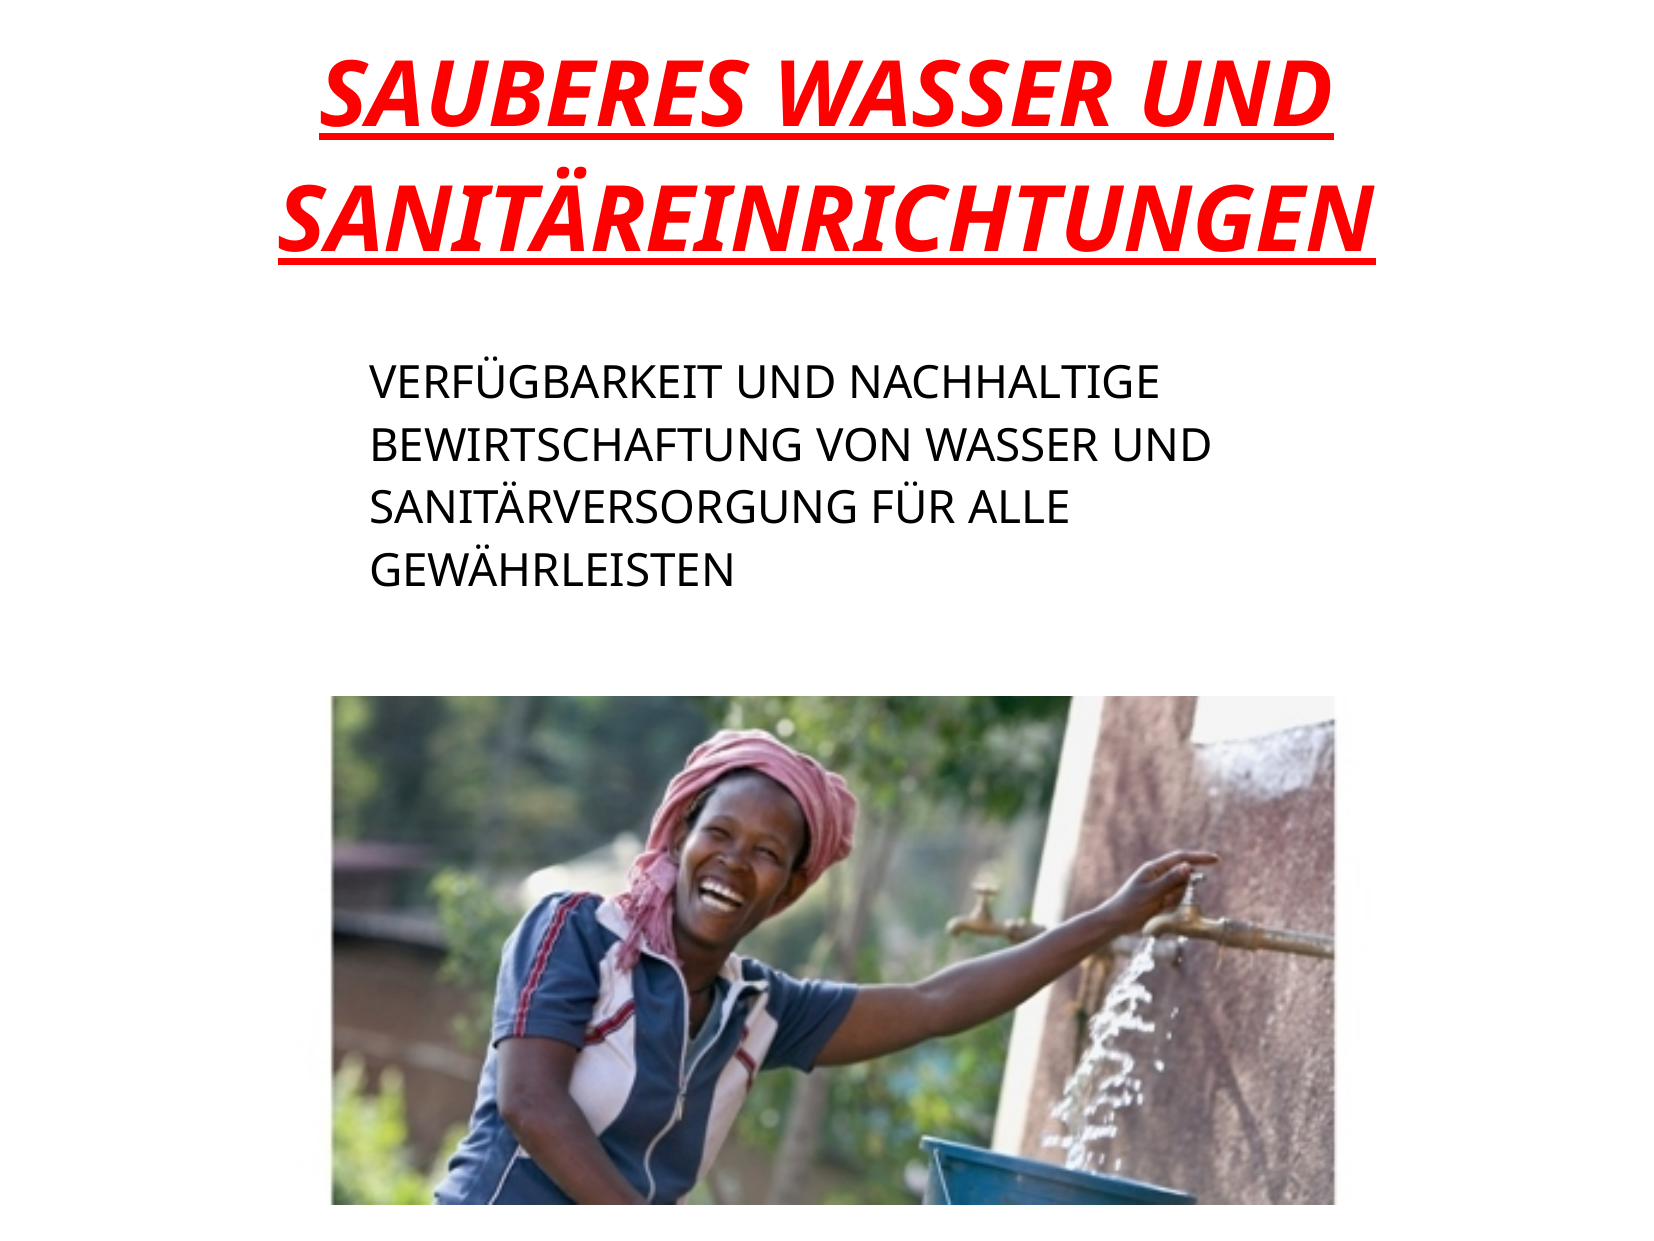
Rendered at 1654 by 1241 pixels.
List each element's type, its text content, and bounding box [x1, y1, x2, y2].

text_box VERFÜGBARKEIT UND NACHHALTIGE BEWIRTSCHAFTUNG VON WASSER UND SANITÄRVERSORGUNG FÜR ALLE GEWÄHRLEISTEN [354, 342, 1382, 610]
picture [296, 696, 1371, 1205]
title SAUBERES WASSER UND SANITÄREINRICHTUNGEN [82, 5, 1571, 301]
